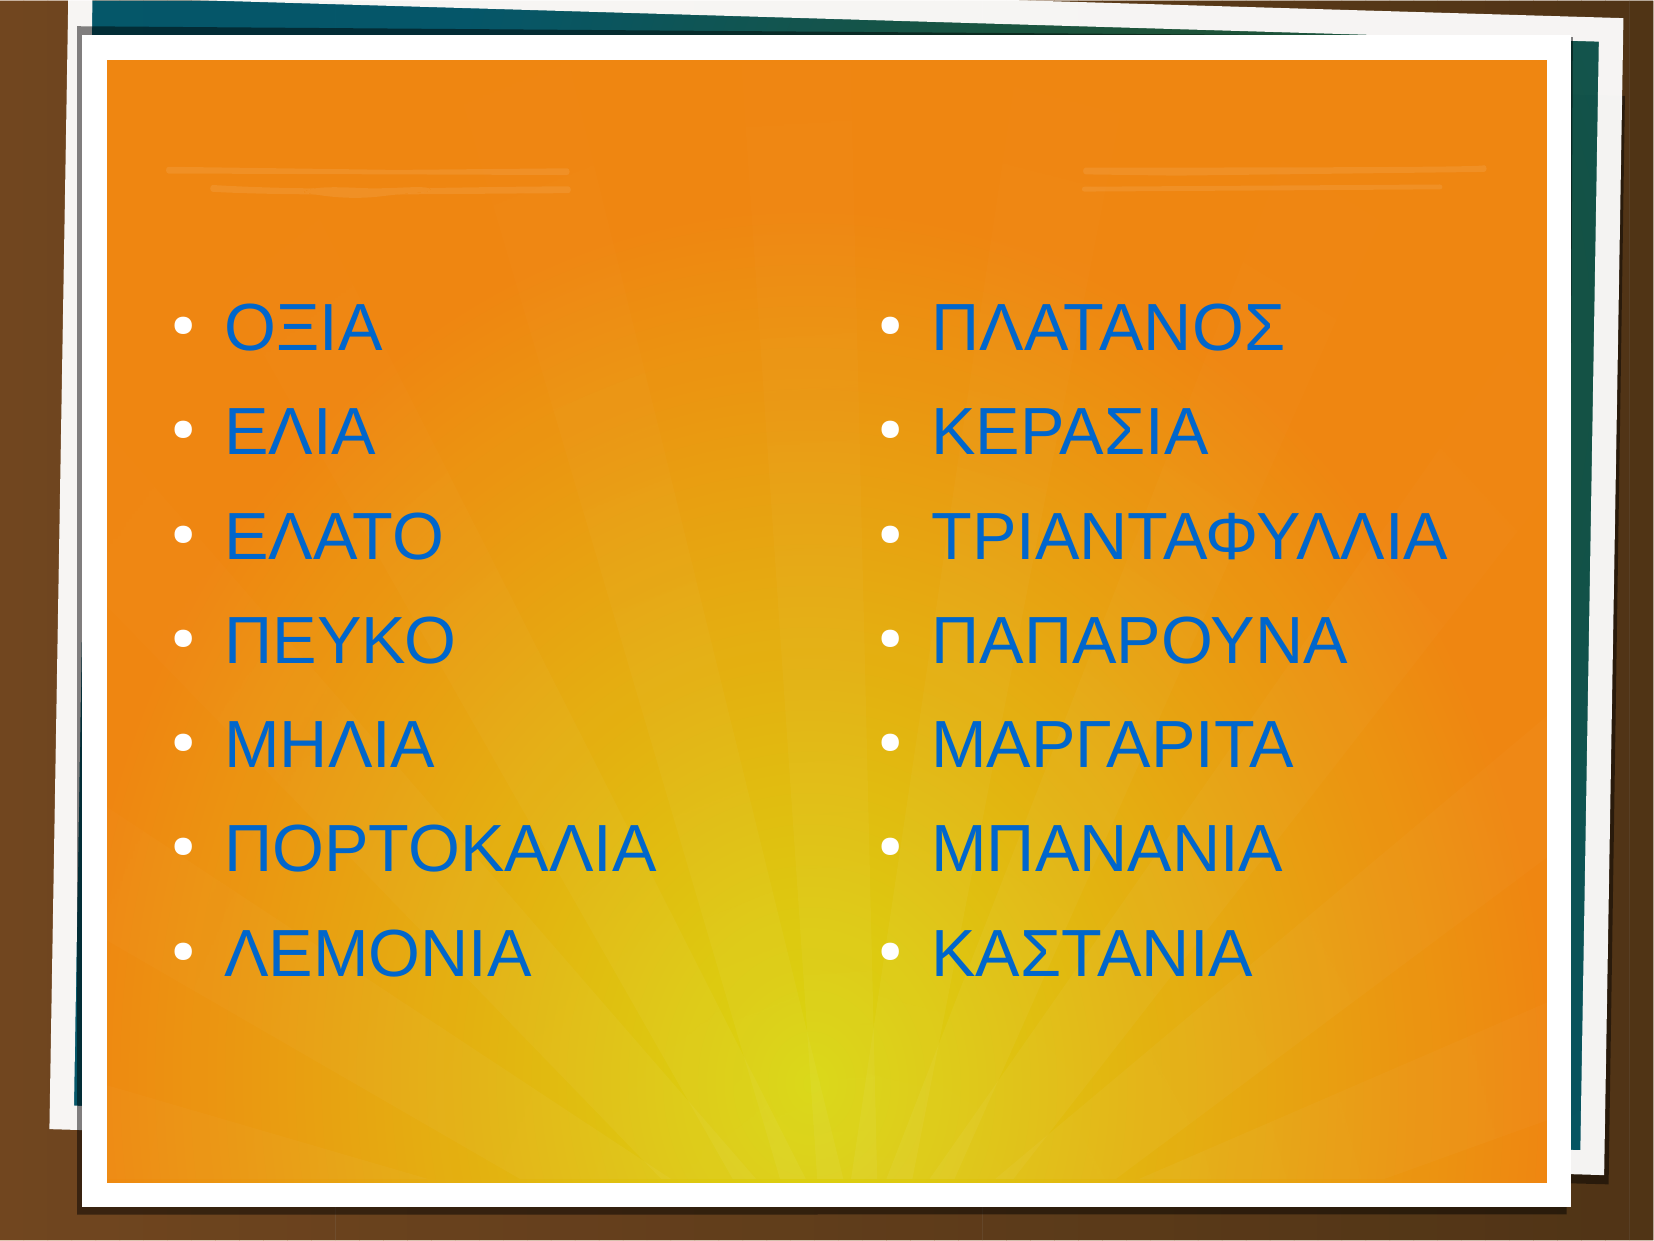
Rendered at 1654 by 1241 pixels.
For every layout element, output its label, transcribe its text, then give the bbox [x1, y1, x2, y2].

list ΟΞΙΑ ΕΛΙΑ ΕΛΑΤΟ ΠΕΥΚΟ ΜΗΛΙΑ ΠΟΡΤΟΚΑΛΙΑ ΛΕΜΟΝΙΑ [153, 290, 829, 1010]
list ΠΛΑΤΑΝΟΣ ΚΕΡΑΣΙΑ ΤΡΙΑΝΤΑΦΥΛΛΙΑ ΠΑΠΑΡΟΥΝΑ ΜΑΡΓΑΡΙΤΑ ΜΠΑΝΑΝΙΑ ΚΑΣΤΑΝΙΑ [860, 290, 1536, 1010]
